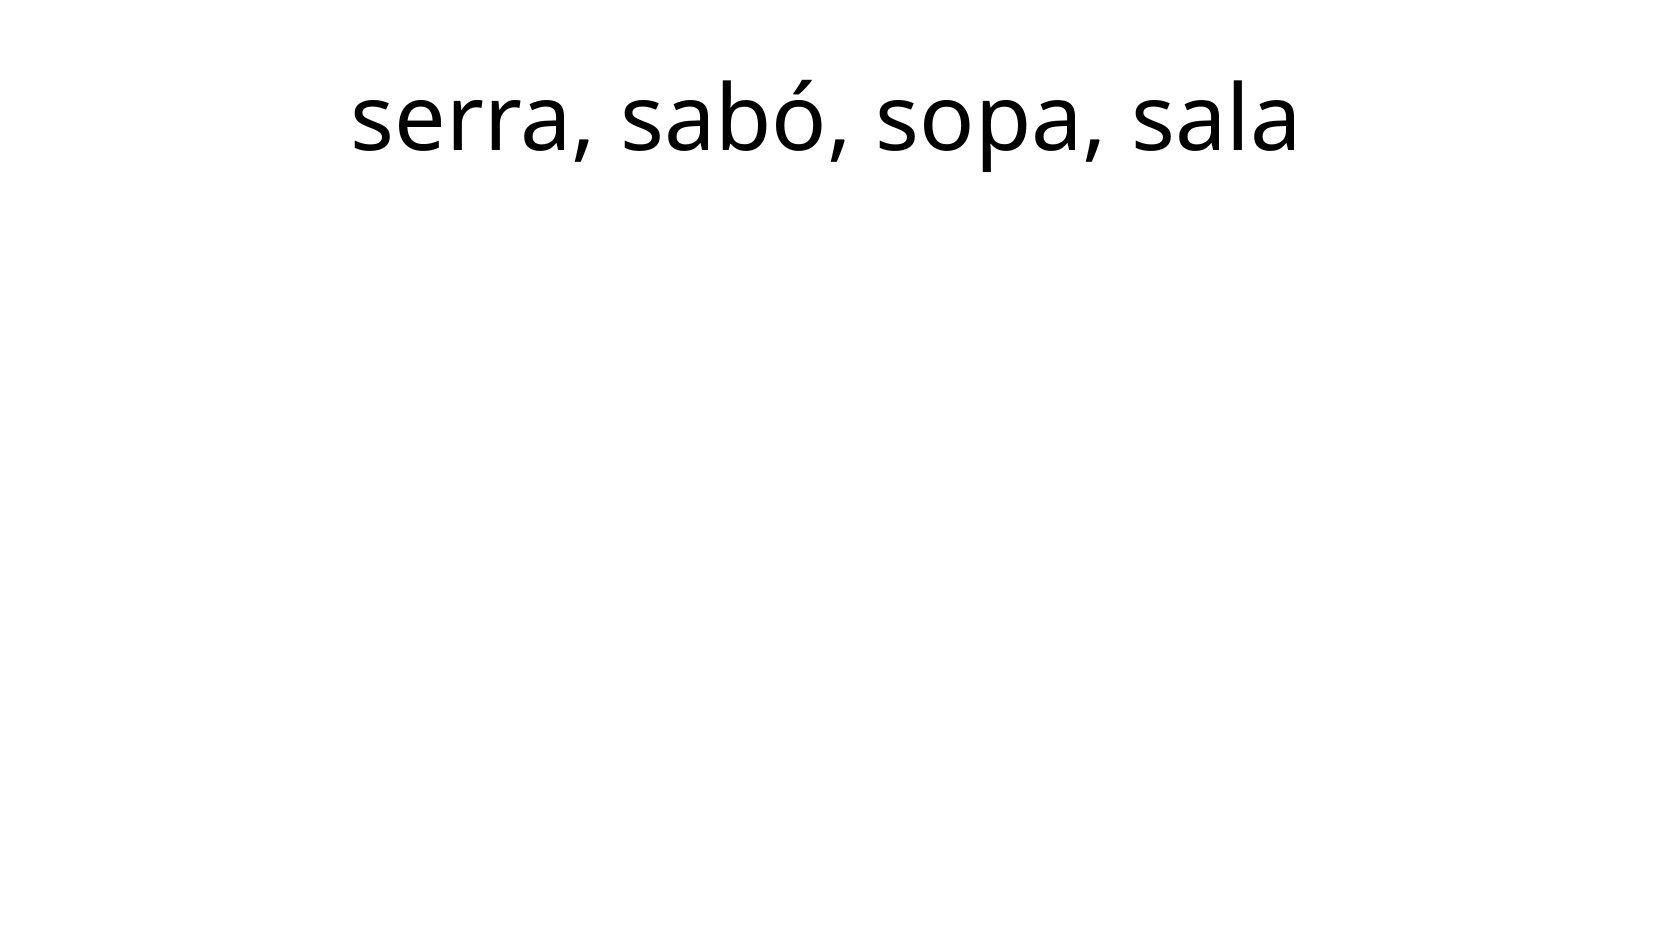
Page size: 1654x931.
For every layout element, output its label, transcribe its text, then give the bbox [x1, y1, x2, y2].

title serra, sabó, sopa, sala [82, 37, 1571, 193]
